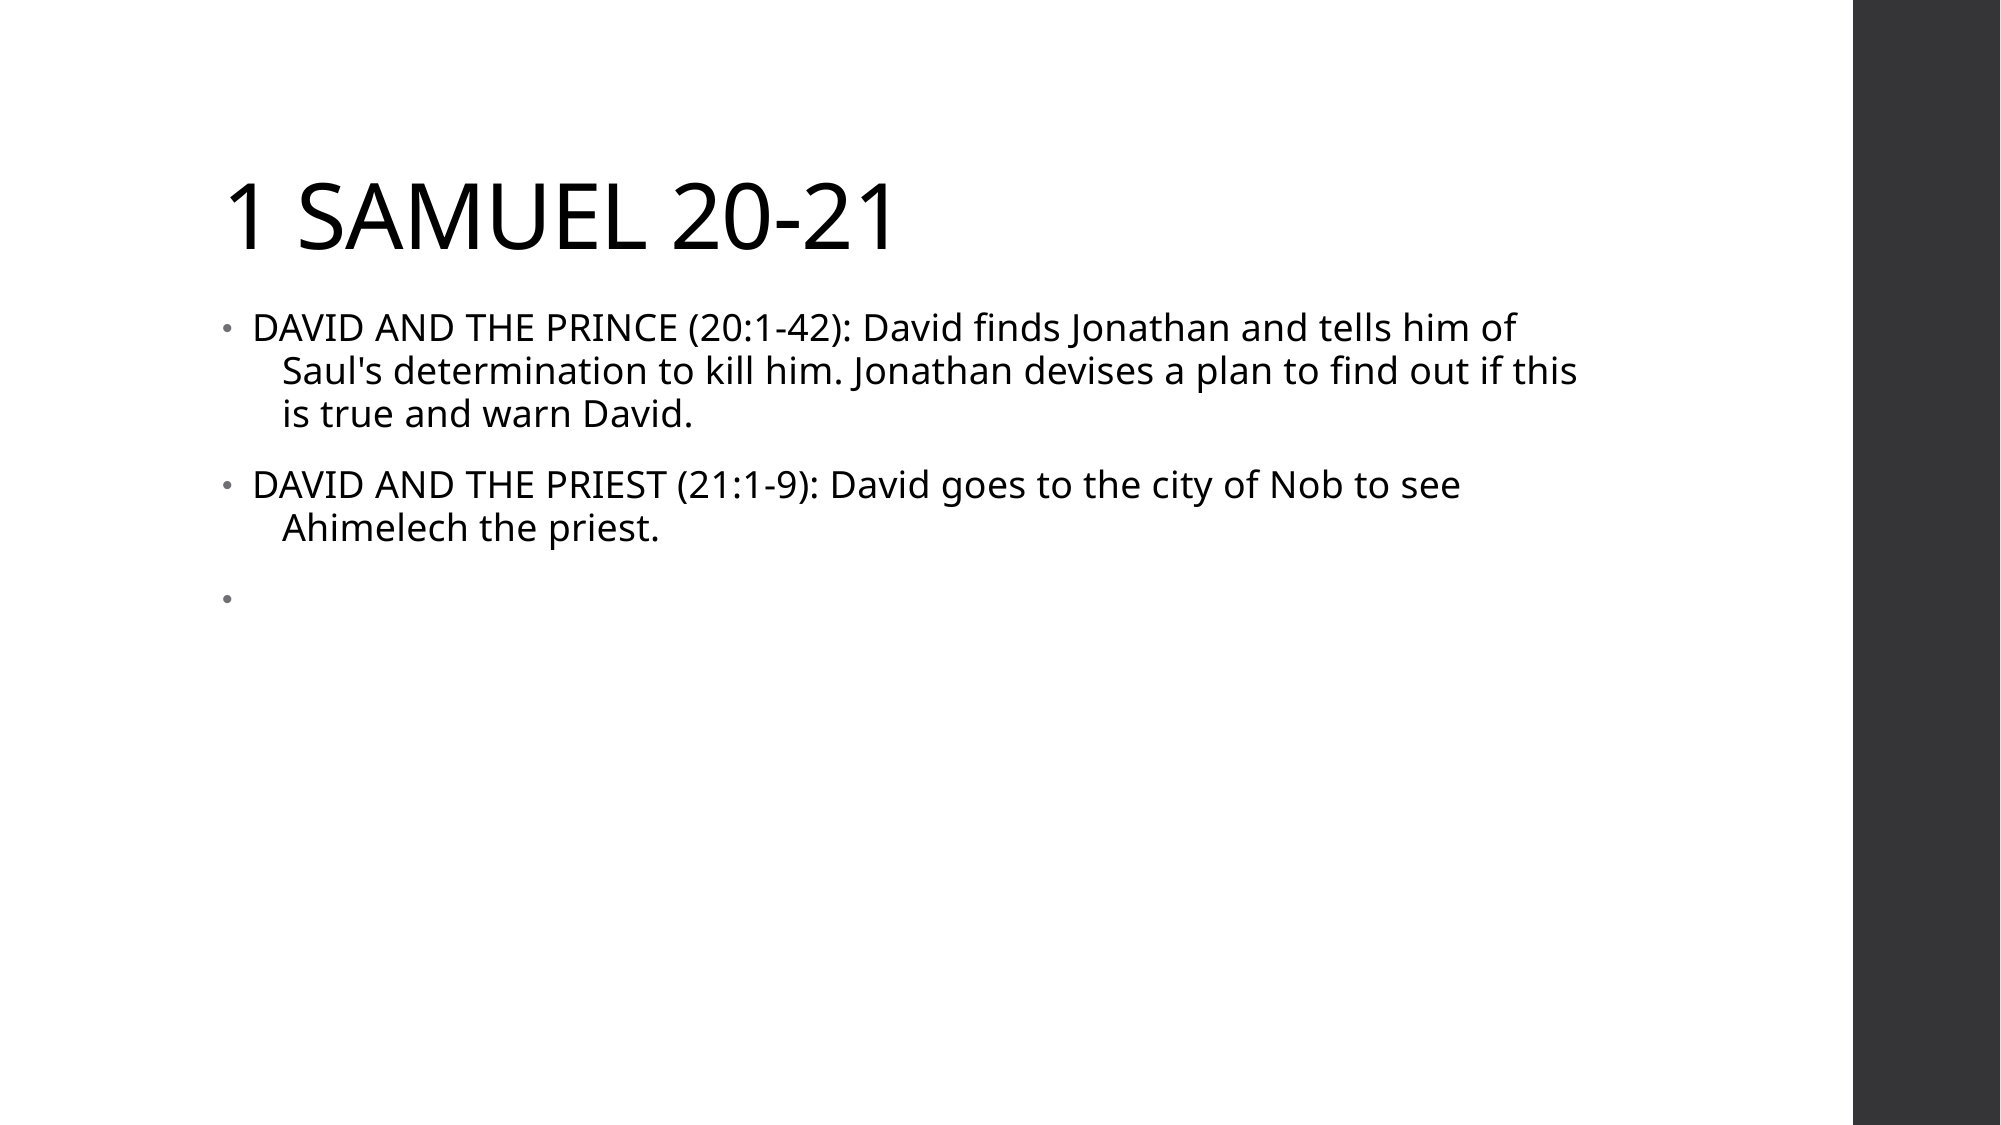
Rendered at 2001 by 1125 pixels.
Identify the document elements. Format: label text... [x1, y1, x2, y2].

list DAVID AND THE PRINCE (20:1-42): David finds Jonathan and tells him of Saul's determination to kill him. Jonathan devises a plan to find out if this is true and warn David. DAVID AND THE PRIEST (21:1-9): David goes to the city of Nob to see Ahimelech the priest. [206, 299, 1617, 1014]
title 1 SAMUEL 20-21 [206, 60, 1797, 278]
